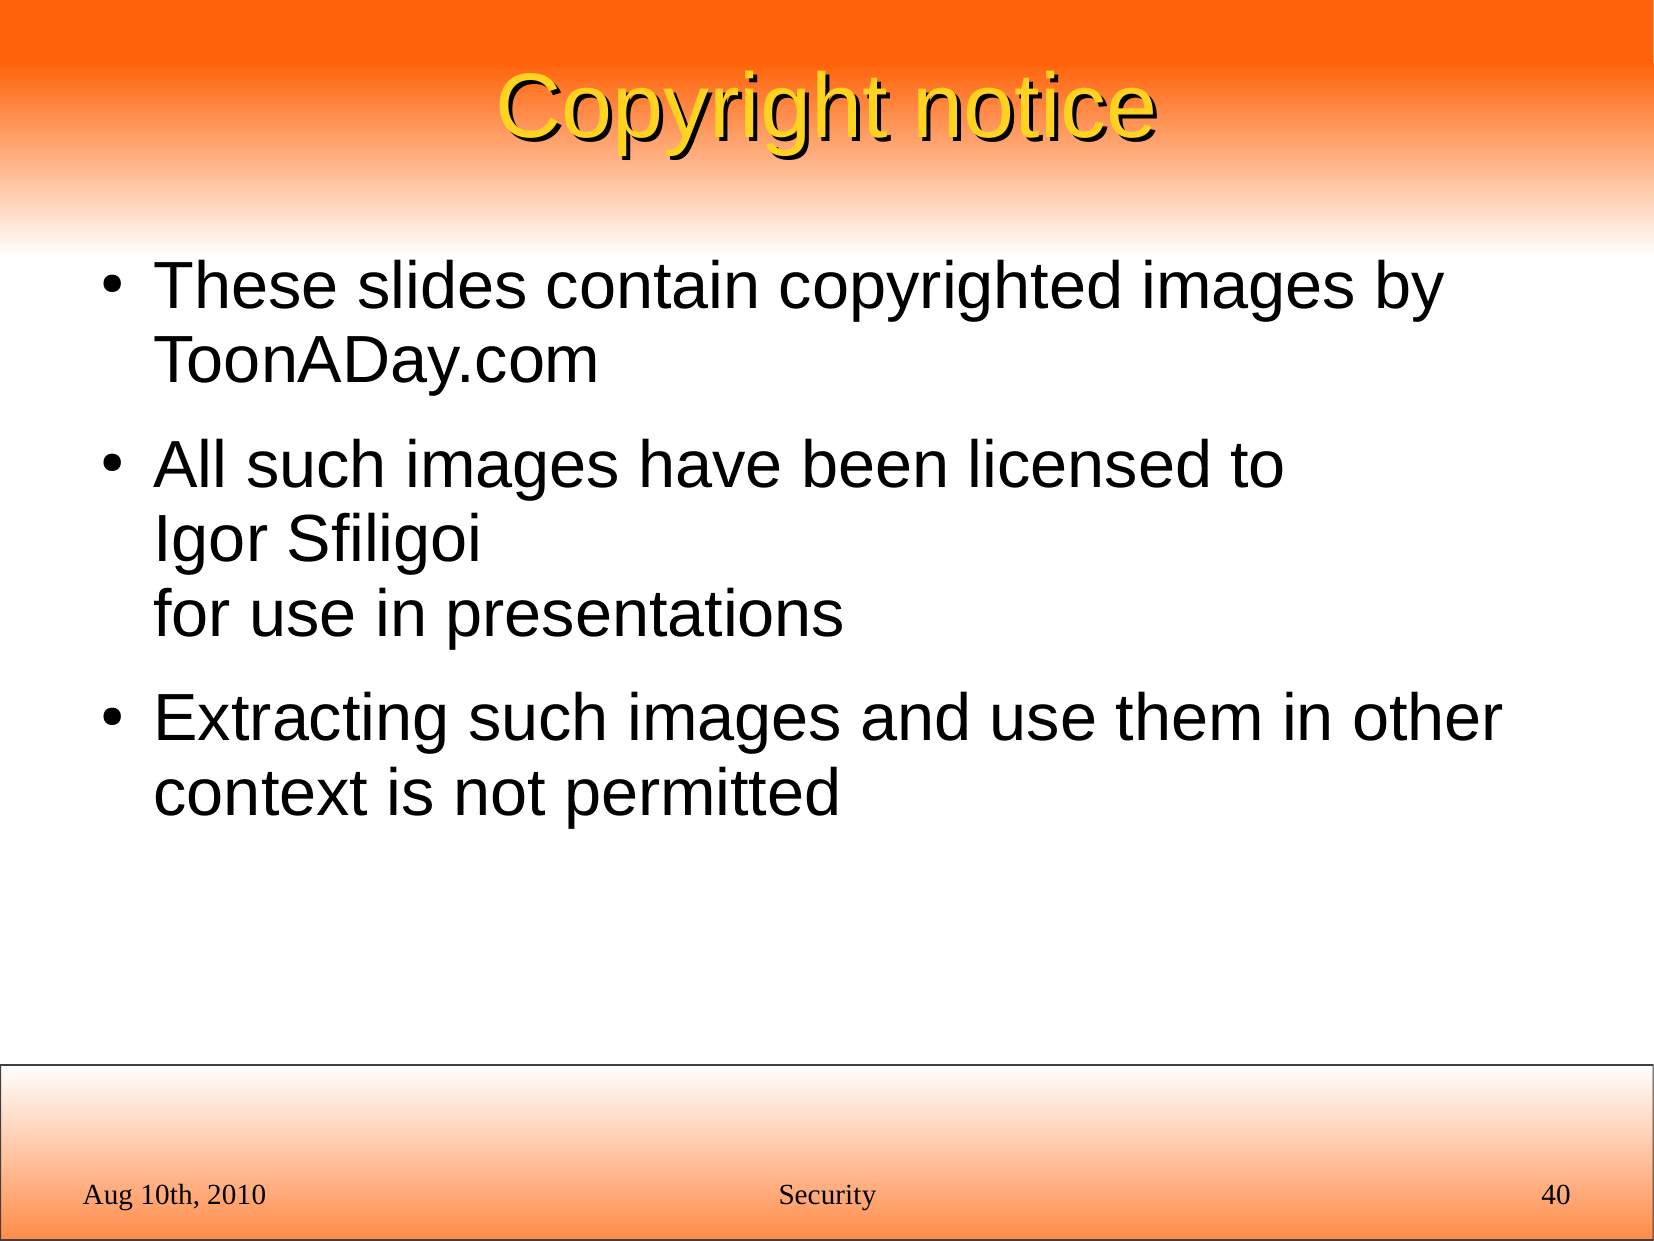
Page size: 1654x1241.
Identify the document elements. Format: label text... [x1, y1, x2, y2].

list These slides contain copyrighted images by ToonADay.com All such images have been licensed to Igor Sfiligoi for use in presentations Extracting such images and use them in other context is not permitted [82, 247, 1571, 1109]
title Copyright notice [82, 2, 1571, 210]
